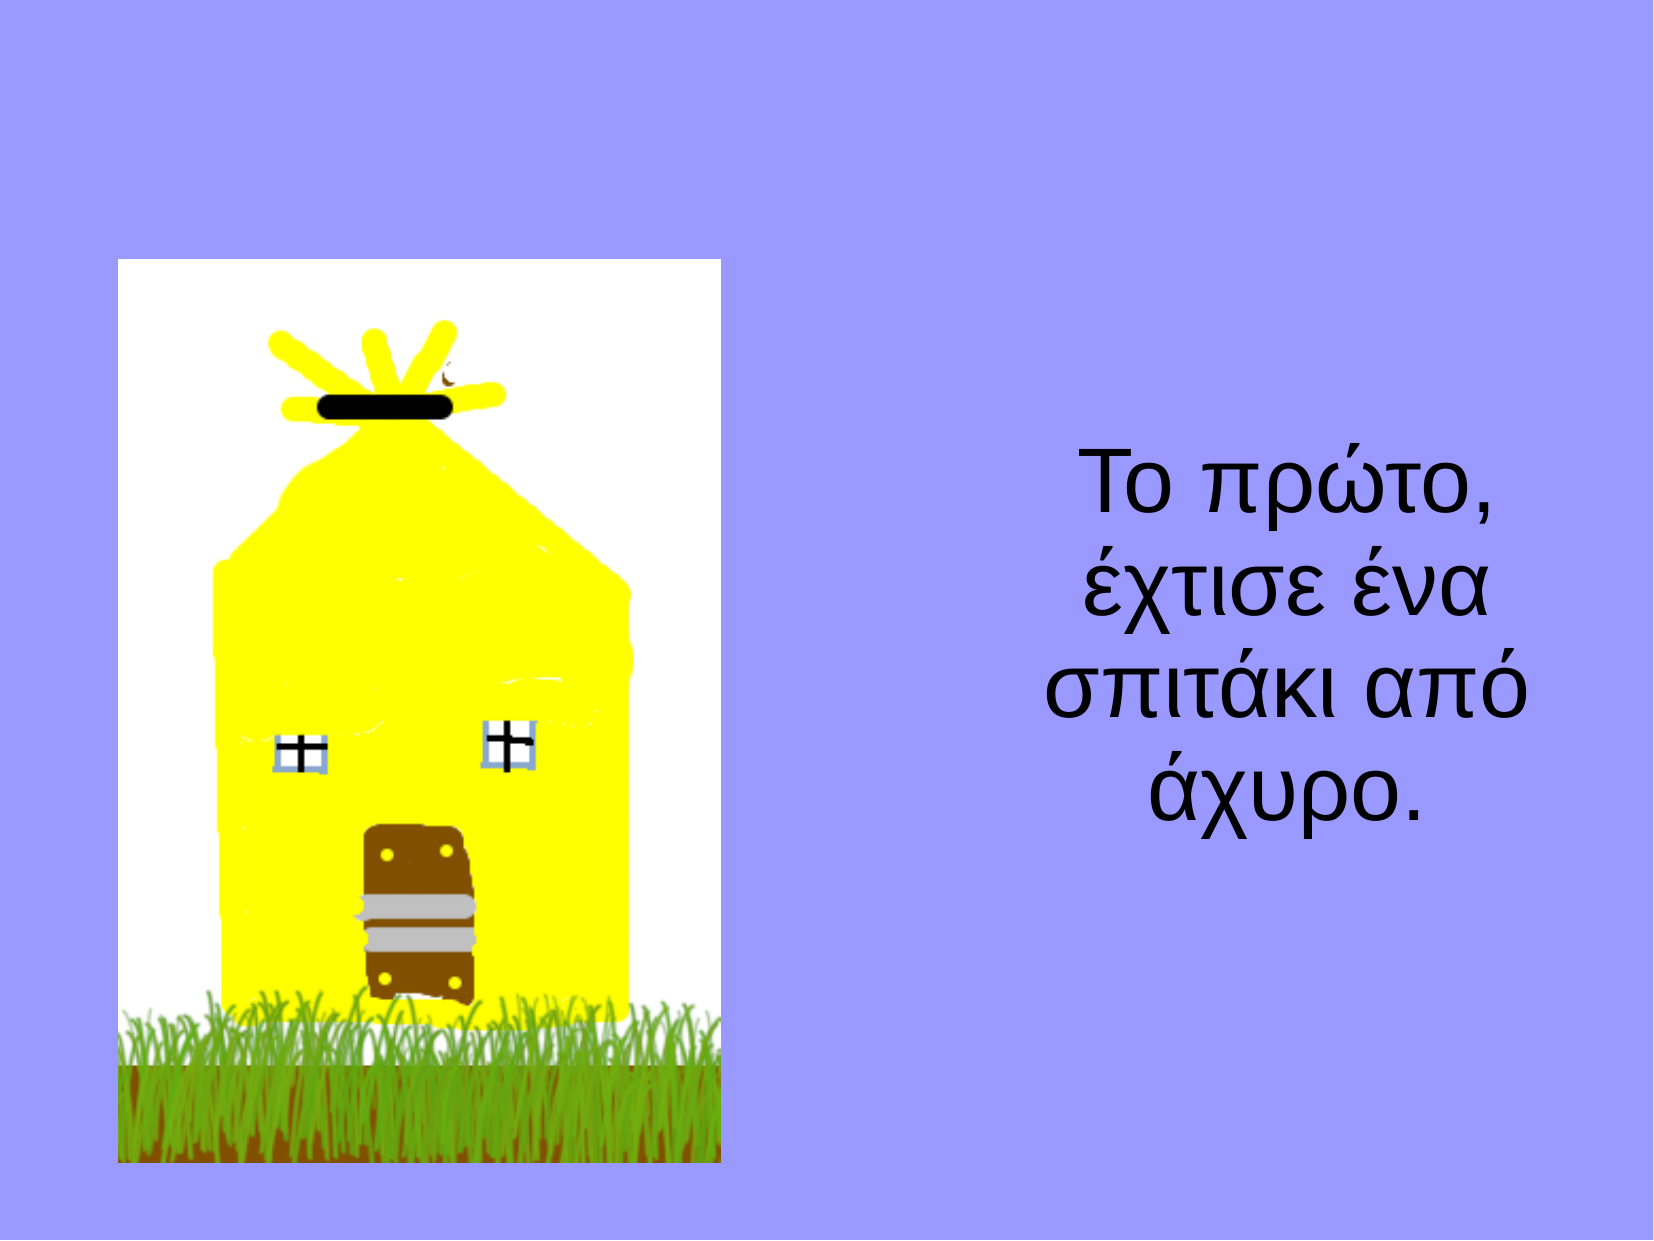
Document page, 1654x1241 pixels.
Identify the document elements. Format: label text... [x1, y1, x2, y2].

picture [118, 259, 721, 1163]
title Το πρώτο, έχτισε ένα σπιτάκι από άχυρο. [1027, 259, 1548, 1010]
